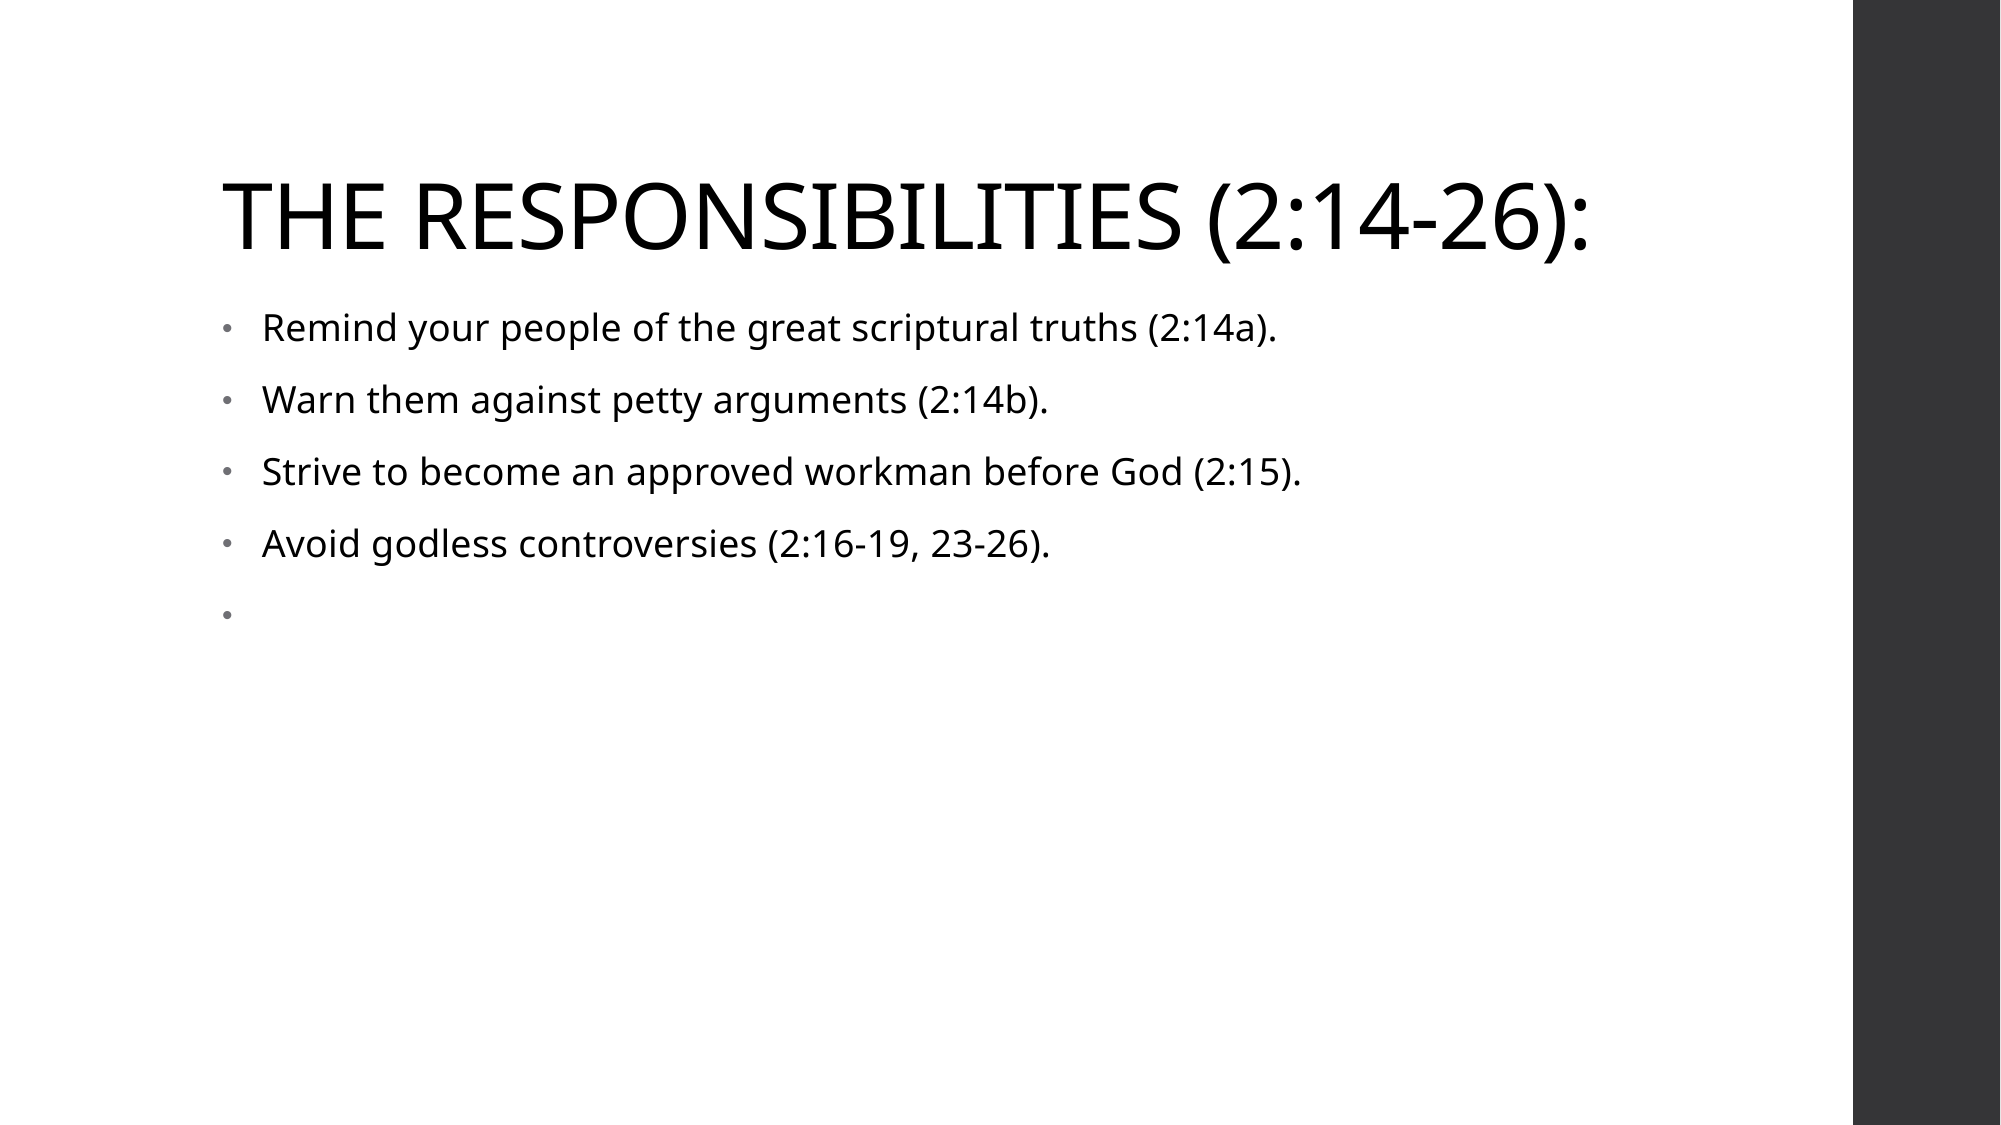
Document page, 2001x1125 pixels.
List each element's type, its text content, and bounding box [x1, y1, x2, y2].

list Remind your people of the great scriptural truths (2:14a). Warn them against petty arguments (2:14b). Strive to become an approved workman before God (2:15). Avoid godless controversies (2:16-19, 23-26). [206, 299, 1617, 1014]
title THE RESPONSIBILITIES (2:14-26): [206, 60, 1797, 278]
